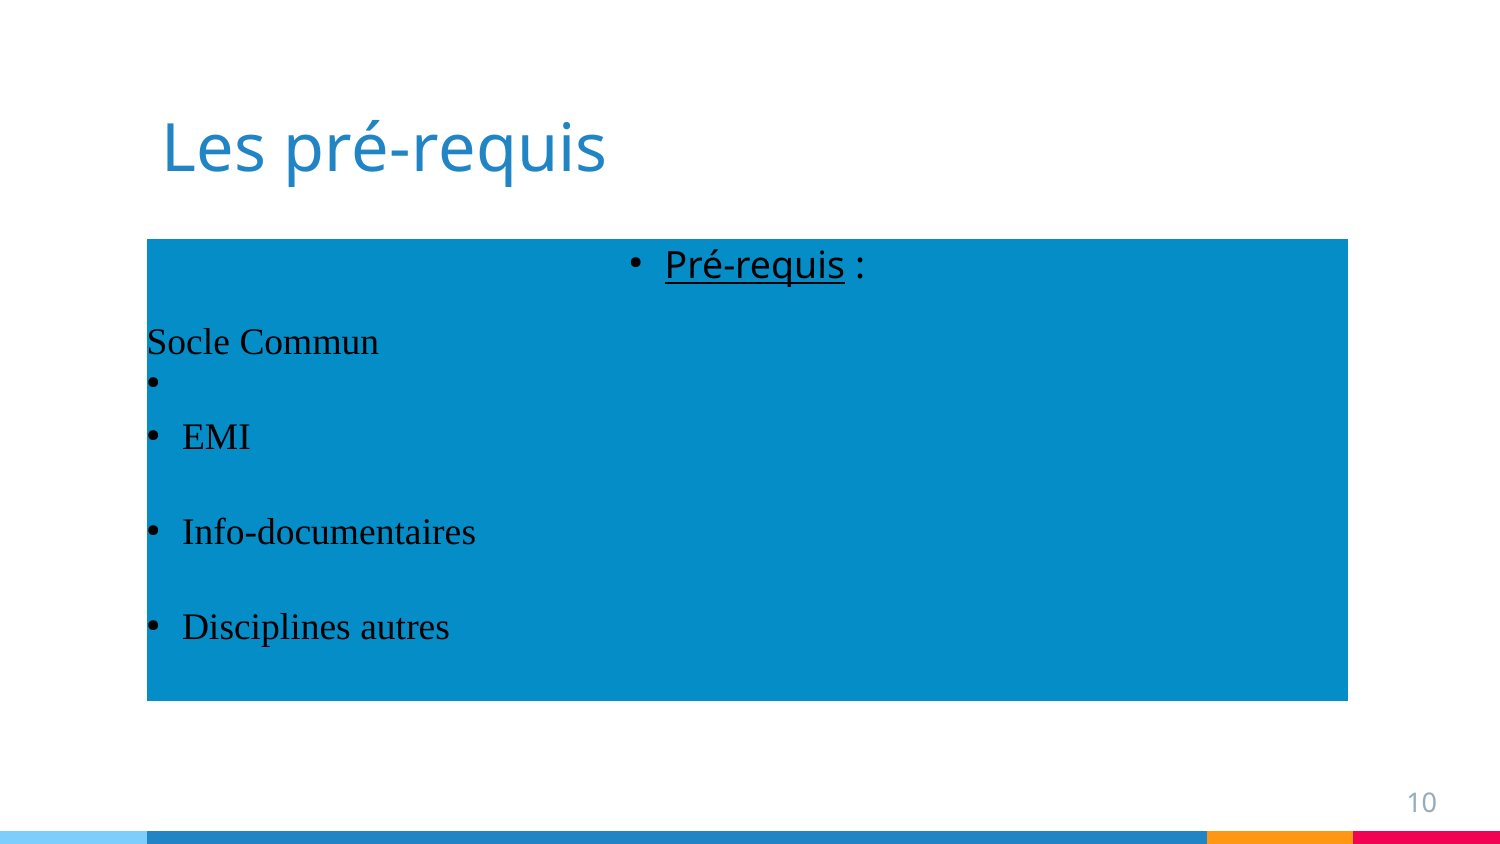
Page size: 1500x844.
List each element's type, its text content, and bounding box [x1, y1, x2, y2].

title Les pré-requis [146, 58, 1207, 200]
table_cell [664, 321, 1348, 416]
table_header Pré-requis : [147, 239, 1348, 321]
text_box 10 [1391, 770, 1482, 822]
table_cell [664, 511, 1348, 606]
table_cell [664, 416, 1348, 511]
table_cell EMI [147, 416, 664, 511]
table_cell Disciplines autres [147, 606, 664, 701]
table_cell Socle Commun [147, 321, 664, 416]
table_cell [664, 606, 1348, 701]
table_cell Info-documentaires [147, 511, 664, 606]
